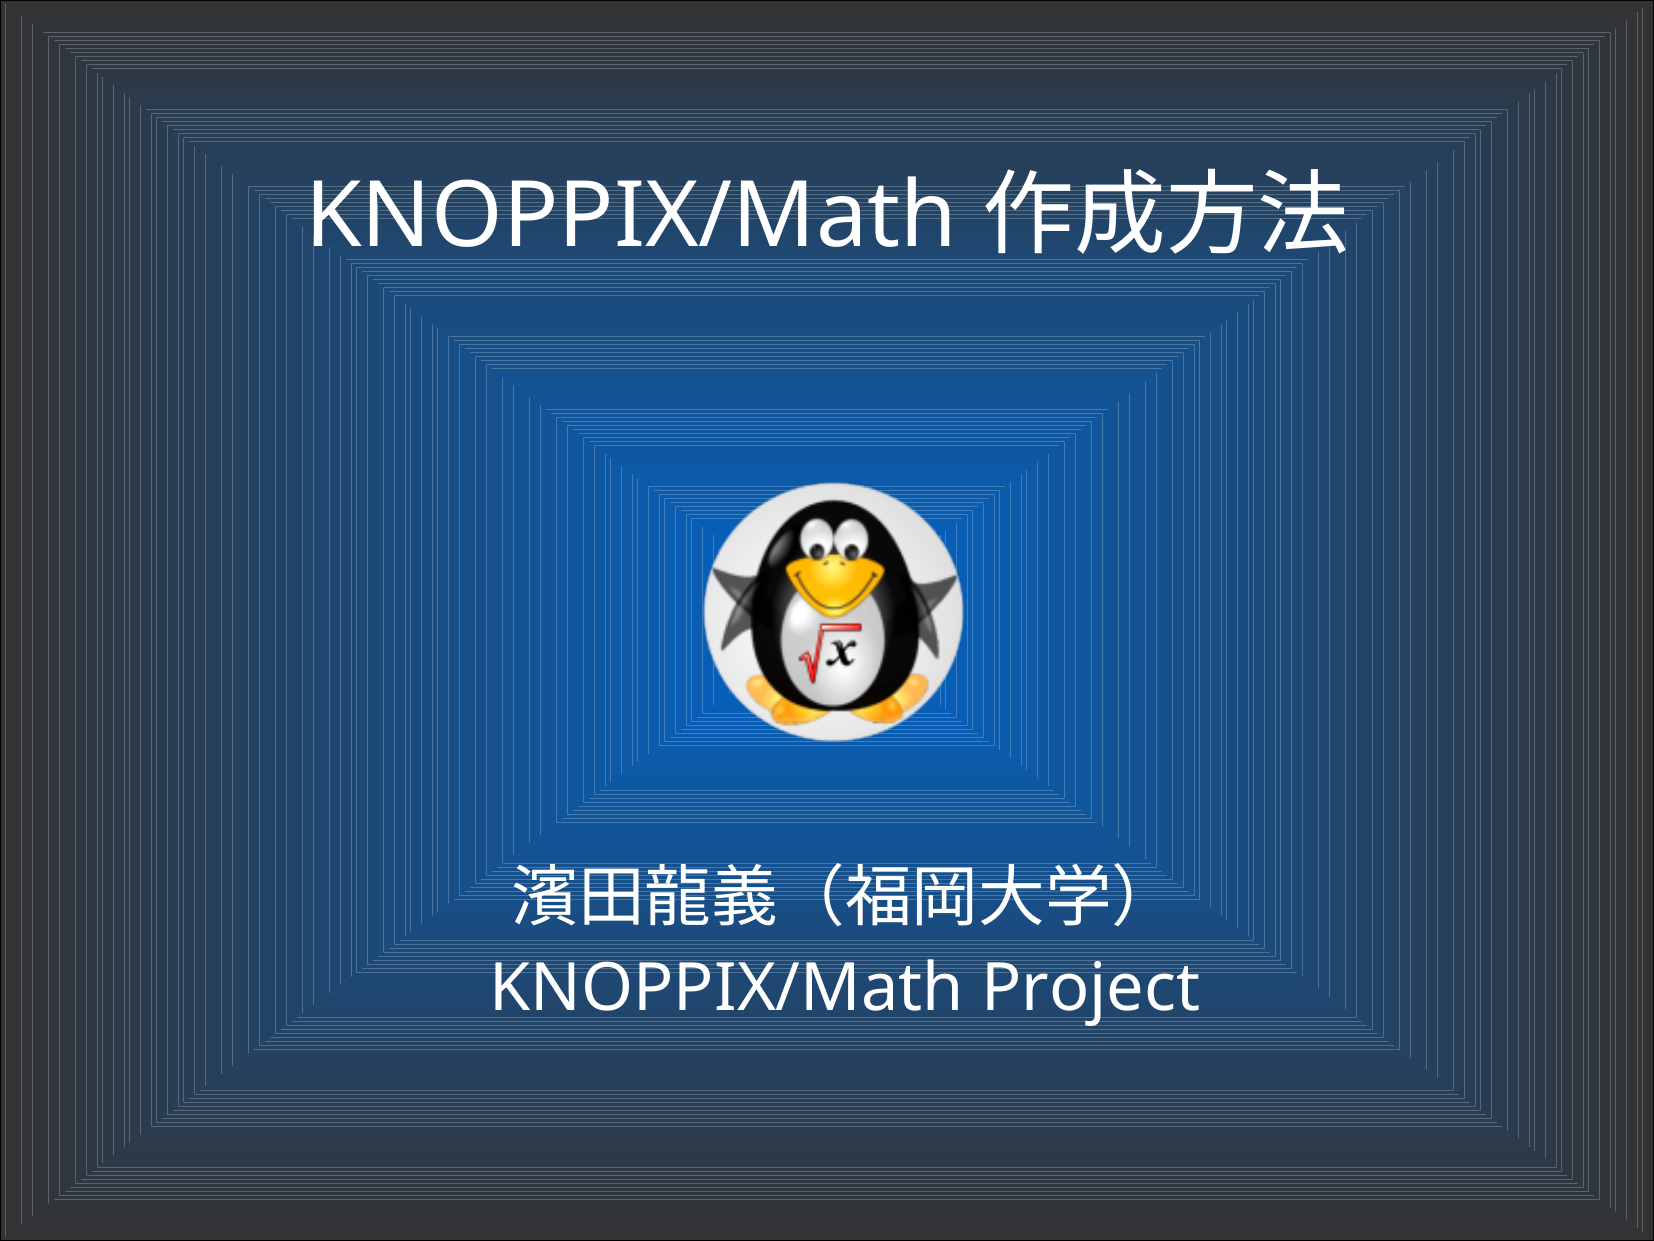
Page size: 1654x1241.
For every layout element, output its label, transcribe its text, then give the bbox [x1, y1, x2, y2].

subtitle 濱田龍義（福岡大学） KNOPPIX/Math Project [121, 747, 1534, 1127]
picture [701, 480, 969, 747]
title KNOPPIX/Math作成方法 [121, 102, 1534, 311]
